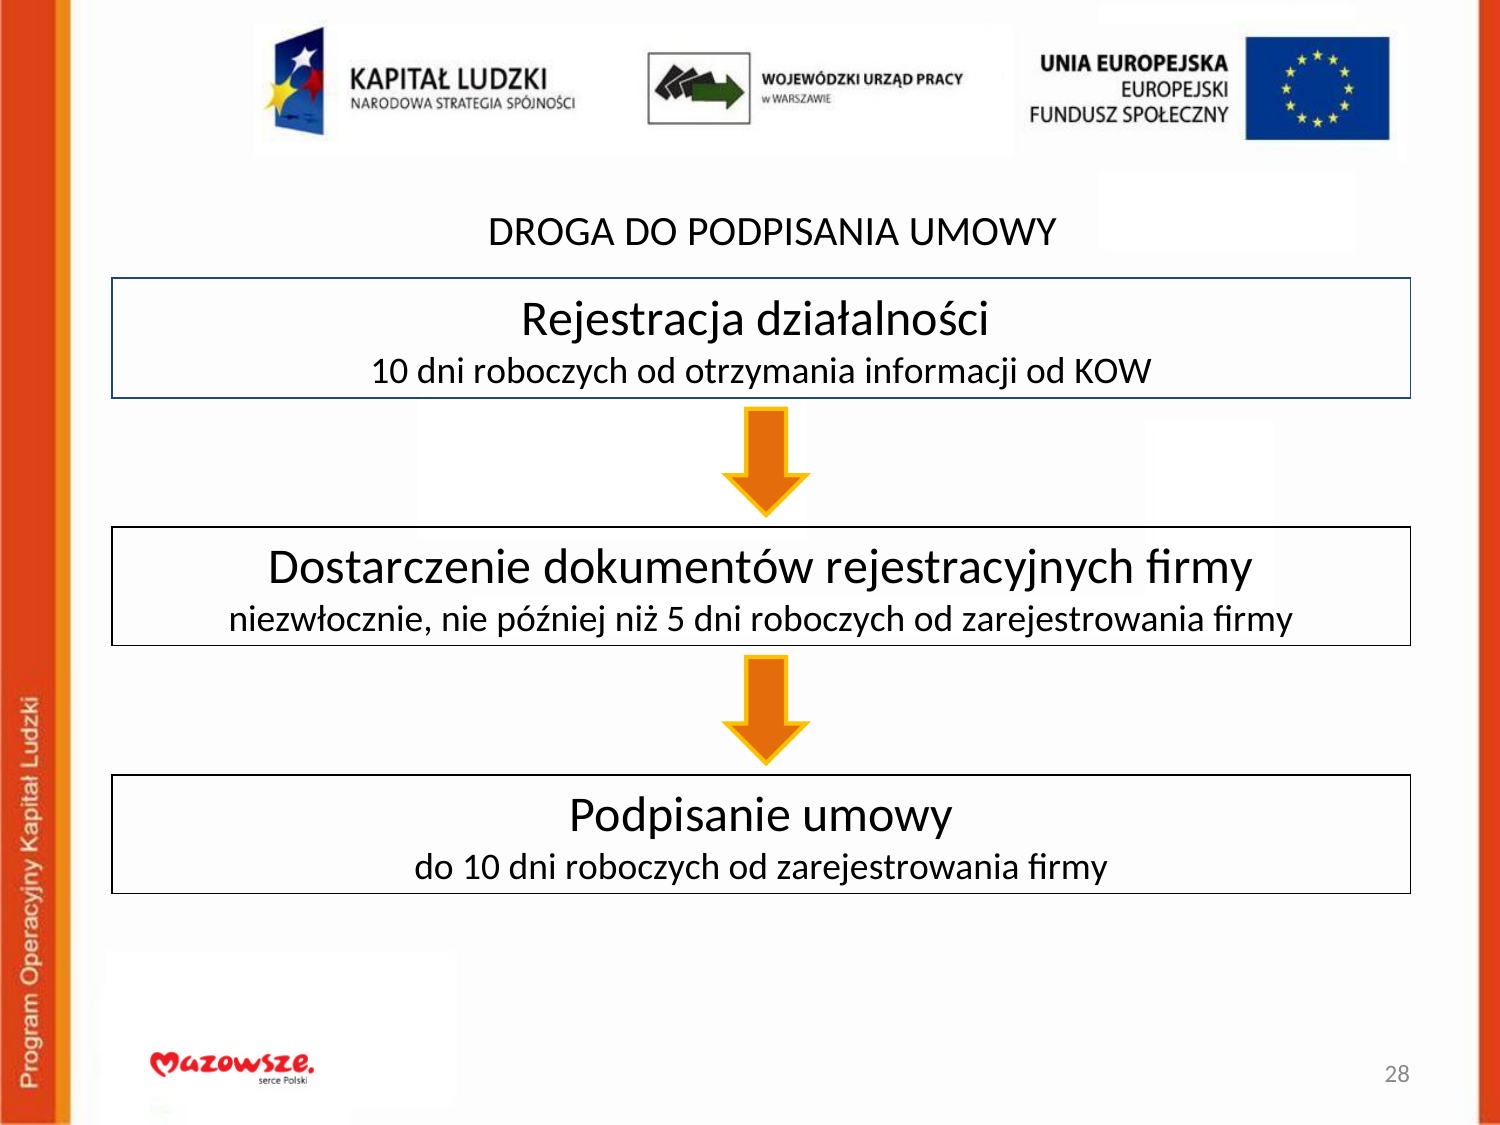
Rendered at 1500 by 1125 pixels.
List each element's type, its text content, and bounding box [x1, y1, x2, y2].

picture [0, 0, 1500, 1125]
text_box <numer> [1074, 1042, 1426, 1103]
text_box [726, 656, 806, 764]
text_box Dostarczenie dokumentów rejestracyjnych firmy niezwłocznie, nie później niż 5 dni roboczych od zarejestrowania firmy [112, 527, 1411, 646]
text_box Podpisanie umowy do 10 dni roboczych od zarejestrowania firmy [112, 774, 1411, 894]
title Rejestracja działalności 10 dni roboczych od otrzymania informacji od KOW [112, 278, 1411, 399]
text_box DROGA DO PODPISANIA UMOWY [194, 196, 1351, 256]
text_box [726, 408, 806, 516]
